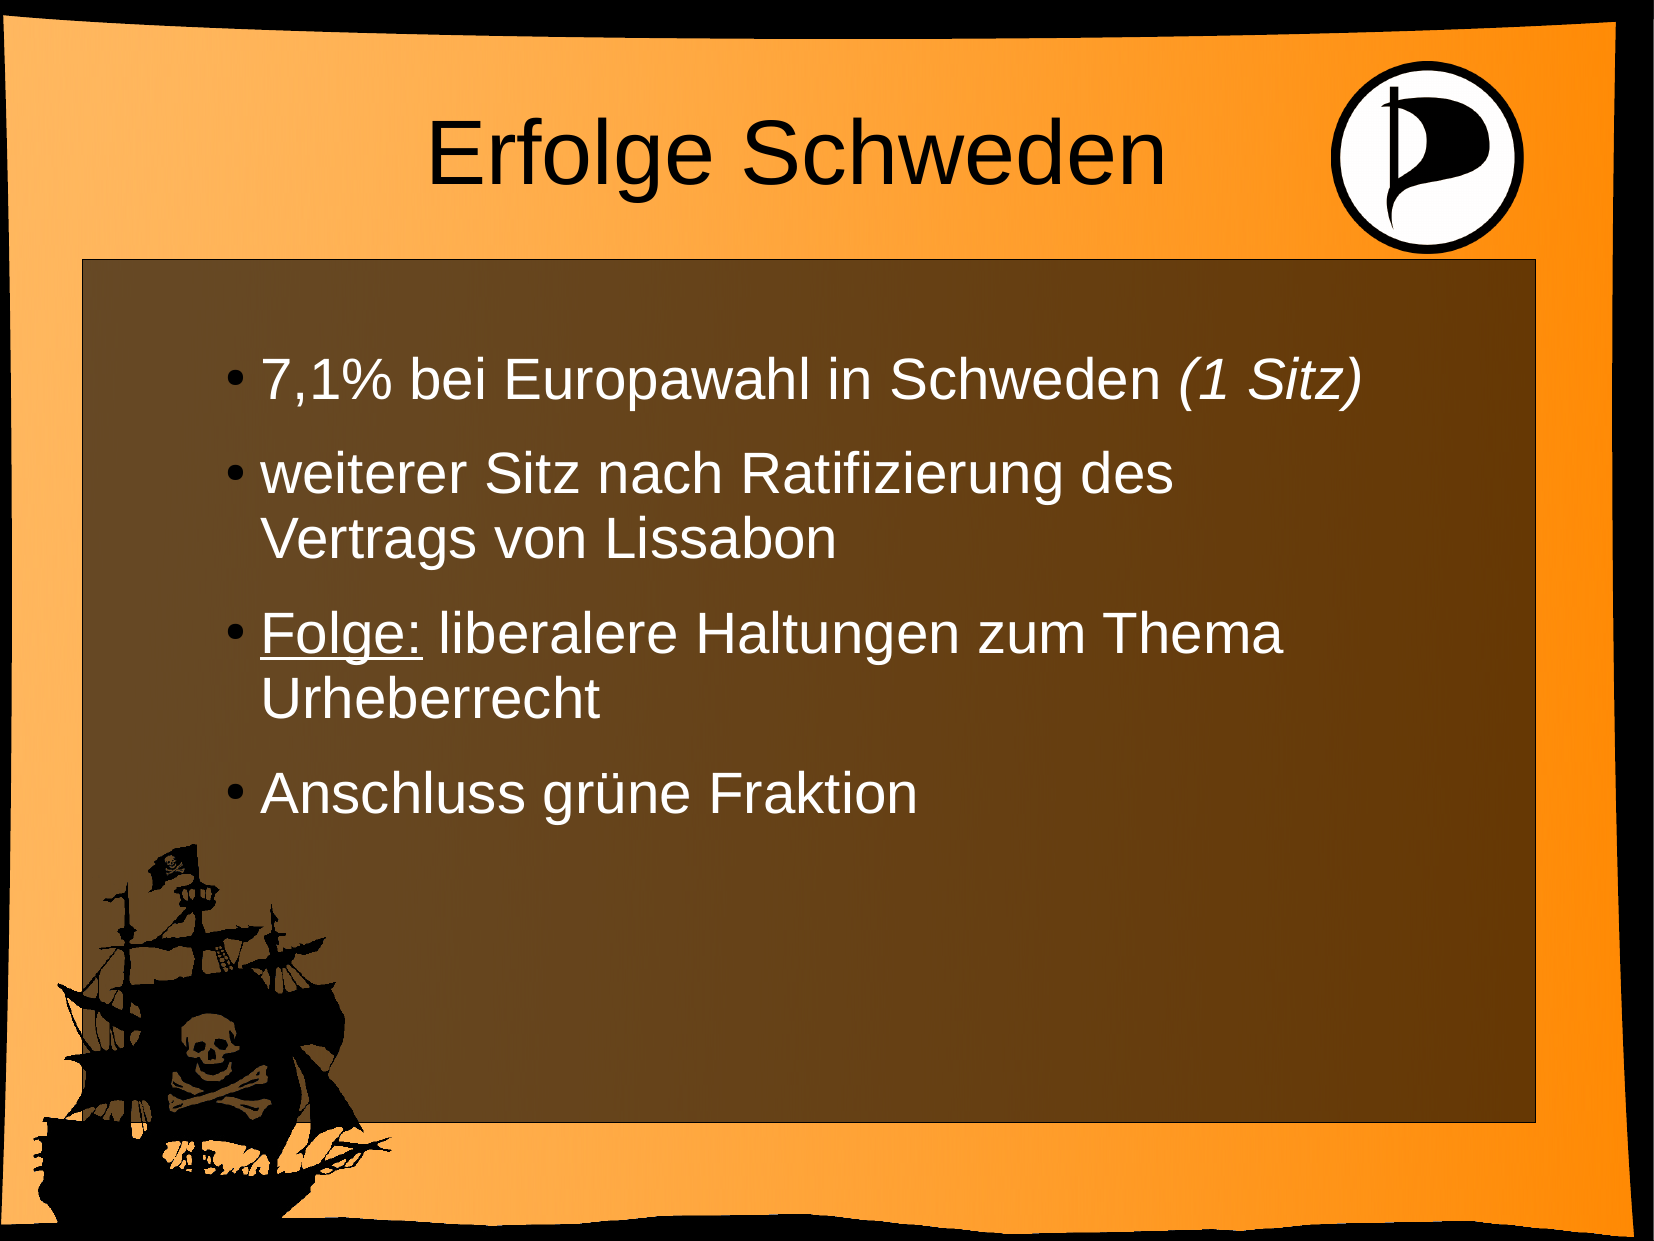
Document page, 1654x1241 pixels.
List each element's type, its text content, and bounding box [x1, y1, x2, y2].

title Erfolge Schweden [82, 49, 1512, 257]
picture [1, 16, 1634, 1241]
text_box [82, 259, 1536, 1123]
text_box 7,1% bei Europawahl in Schweden (1 Sitz) weiterer Sitz nach Ratifizierung des Vertrags von Lissabon Folge: liberalere Haltungen zum Thema Urheberrecht Anschluss grüne Fraktion [210, 339, 1406, 833]
